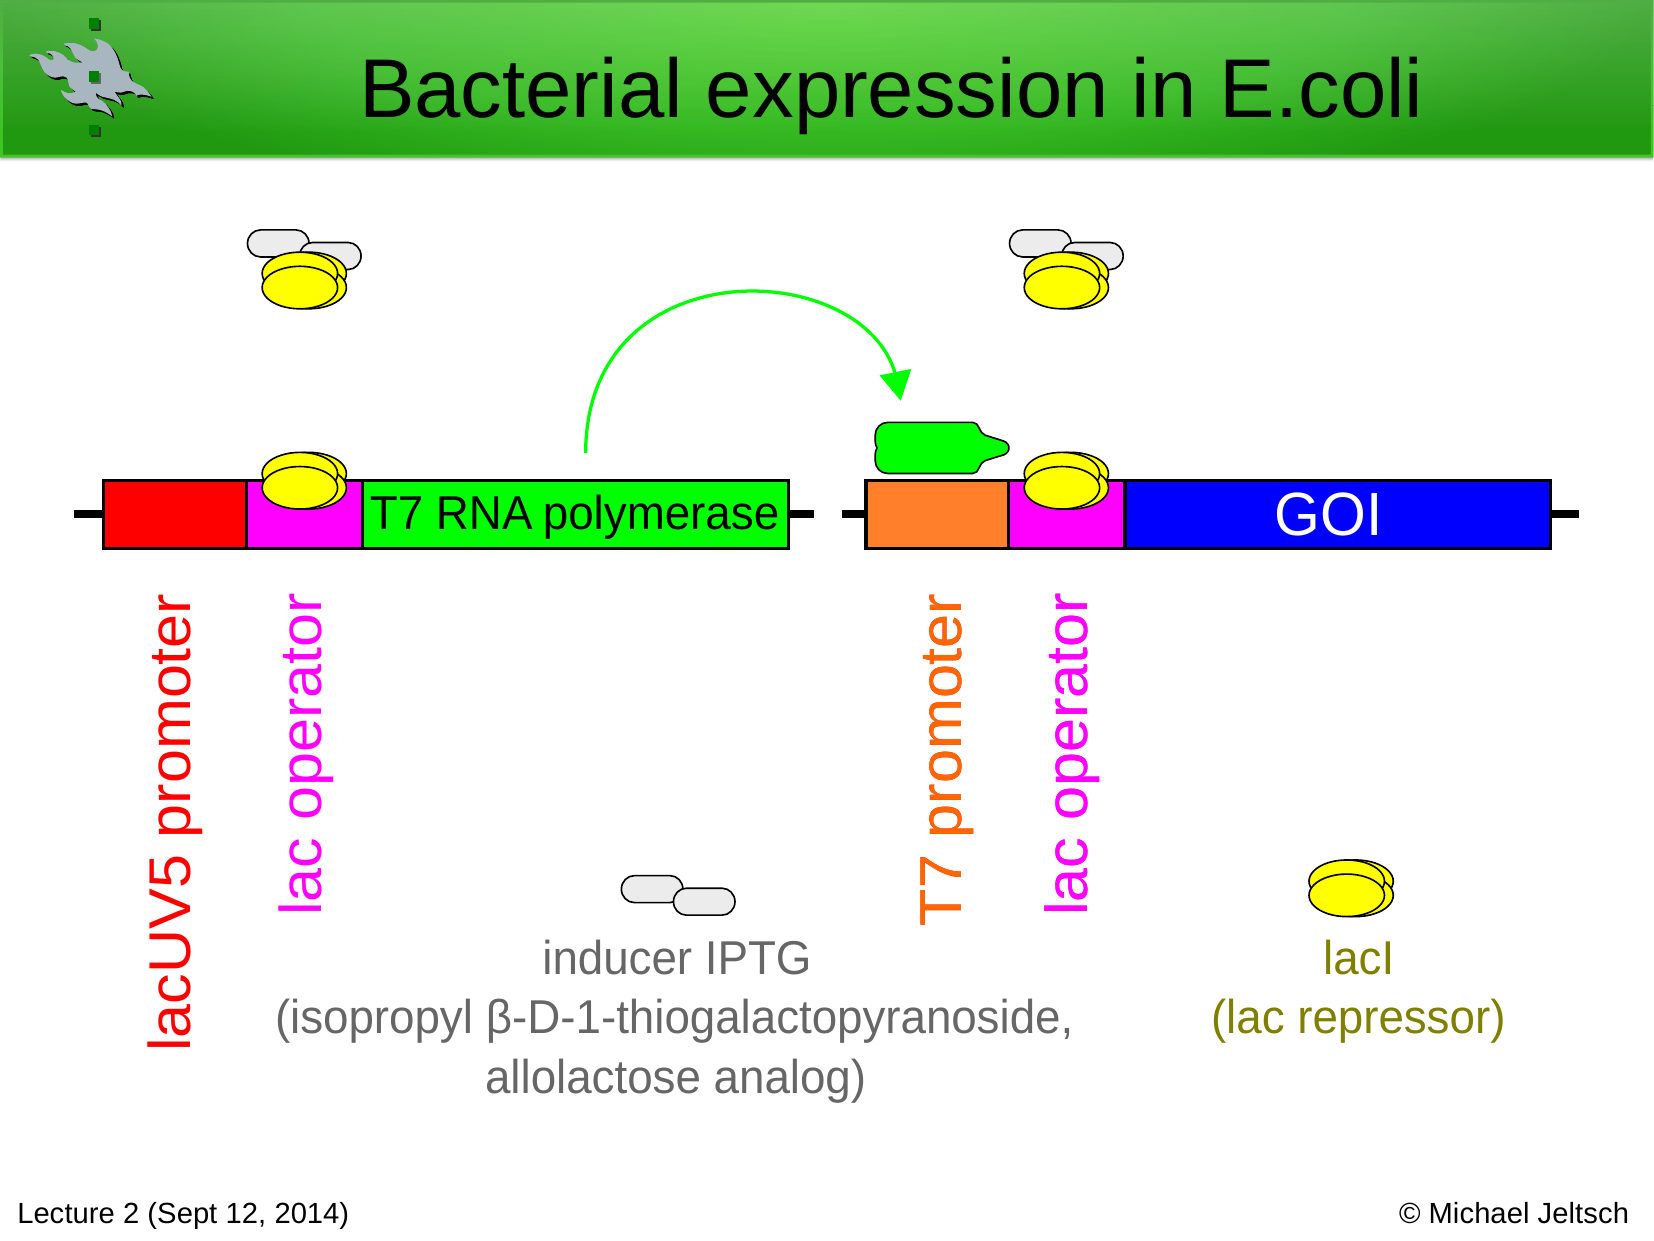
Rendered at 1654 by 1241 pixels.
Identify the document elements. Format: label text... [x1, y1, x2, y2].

picture [70, 229, 1584, 1104]
title Bacterial expression in E.coli [212, 17, 1571, 160]
